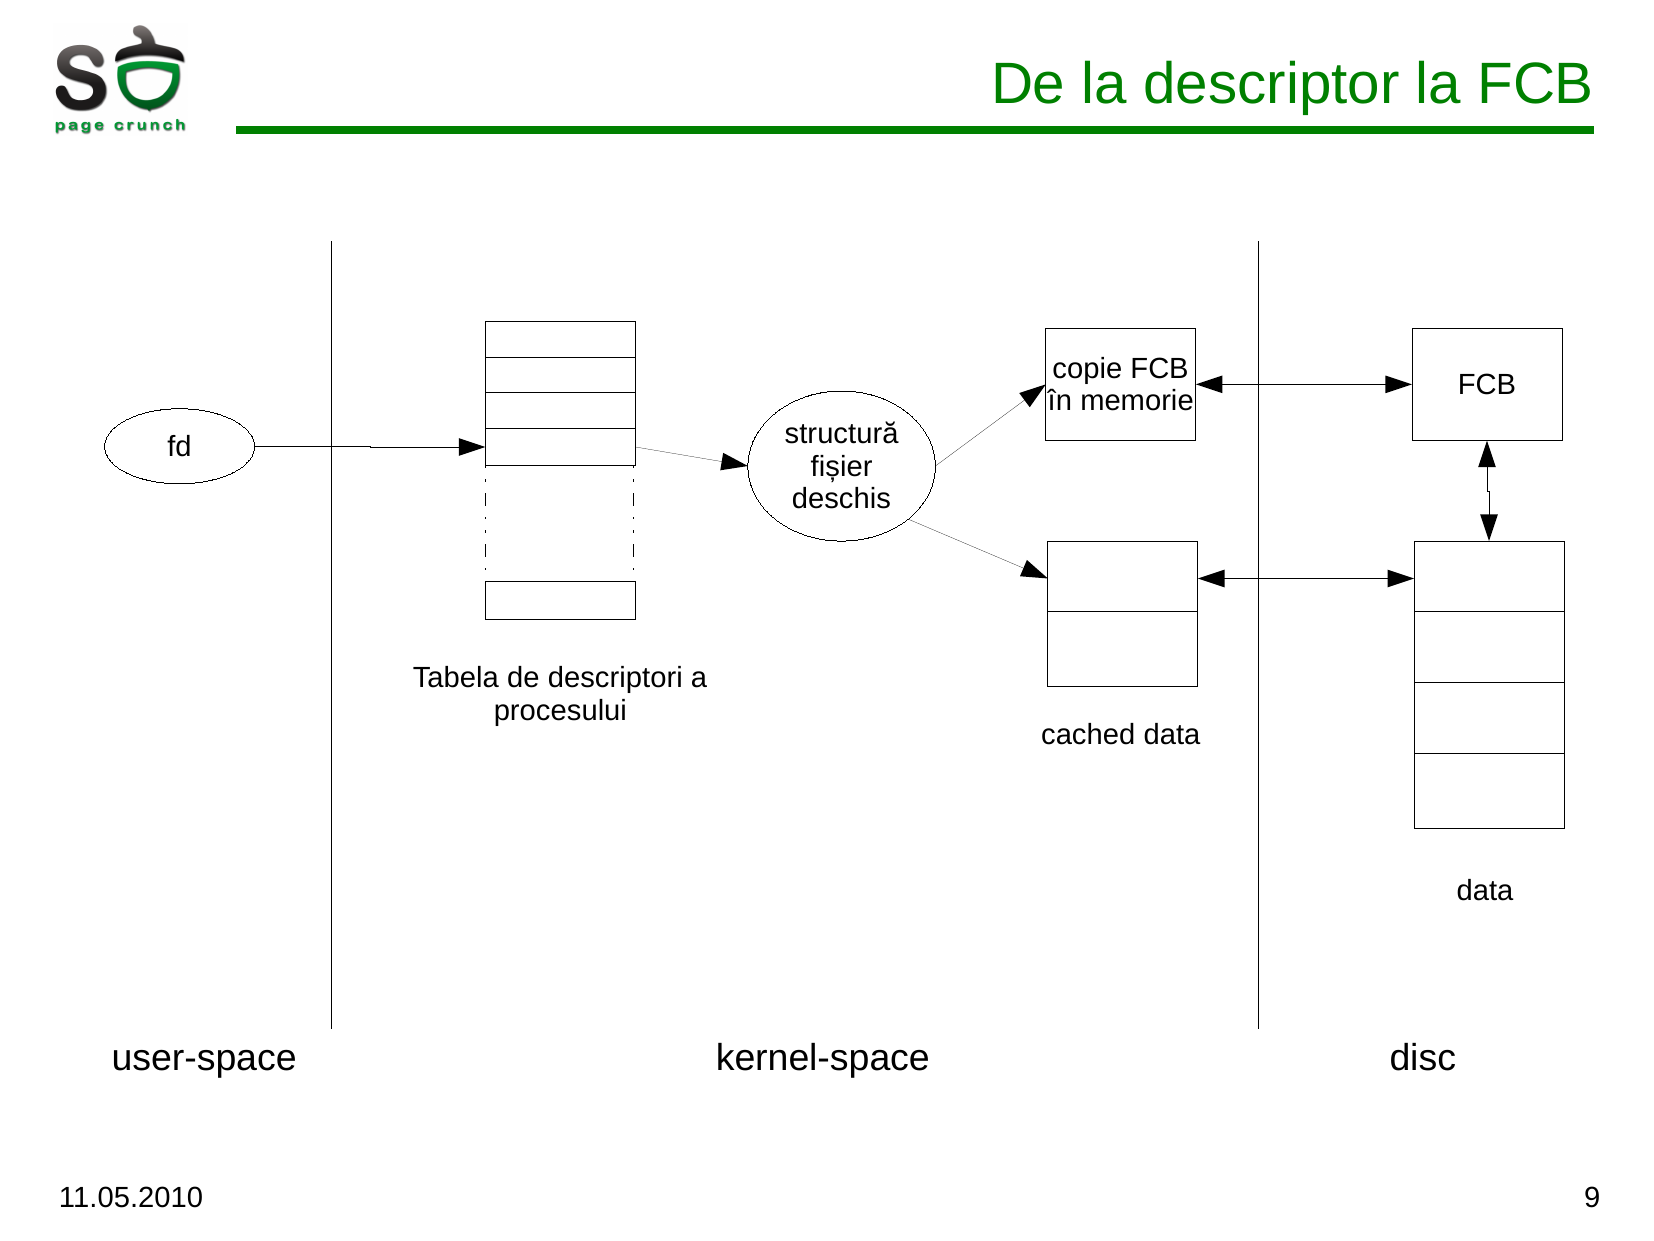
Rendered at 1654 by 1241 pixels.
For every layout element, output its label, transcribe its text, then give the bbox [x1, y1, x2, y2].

text_box [1414, 541, 1565, 829]
text_box fd [104, 408, 255, 484]
picture [53, 23, 188, 136]
text_box [485, 321, 636, 466]
text_box [485, 581, 636, 620]
text_box user-space [72, 1028, 336, 1086]
text_box cached data [1008, 710, 1234, 759]
text_box data [1428, 866, 1542, 915]
text_box Tabela de descriptori a procesului [372, 653, 748, 734]
text_box copie FCB în memorie [1045, 328, 1196, 441]
title De la descriptor la FCB [236, 49, 1595, 119]
text_box kernel-space [672, 1028, 973, 1086]
text_box FCB [1412, 328, 1563, 441]
text_box structură fișier deschis [747, 391, 936, 542]
text_box [1047, 541, 1198, 687]
text_box disc [1347, 1028, 1498, 1086]
